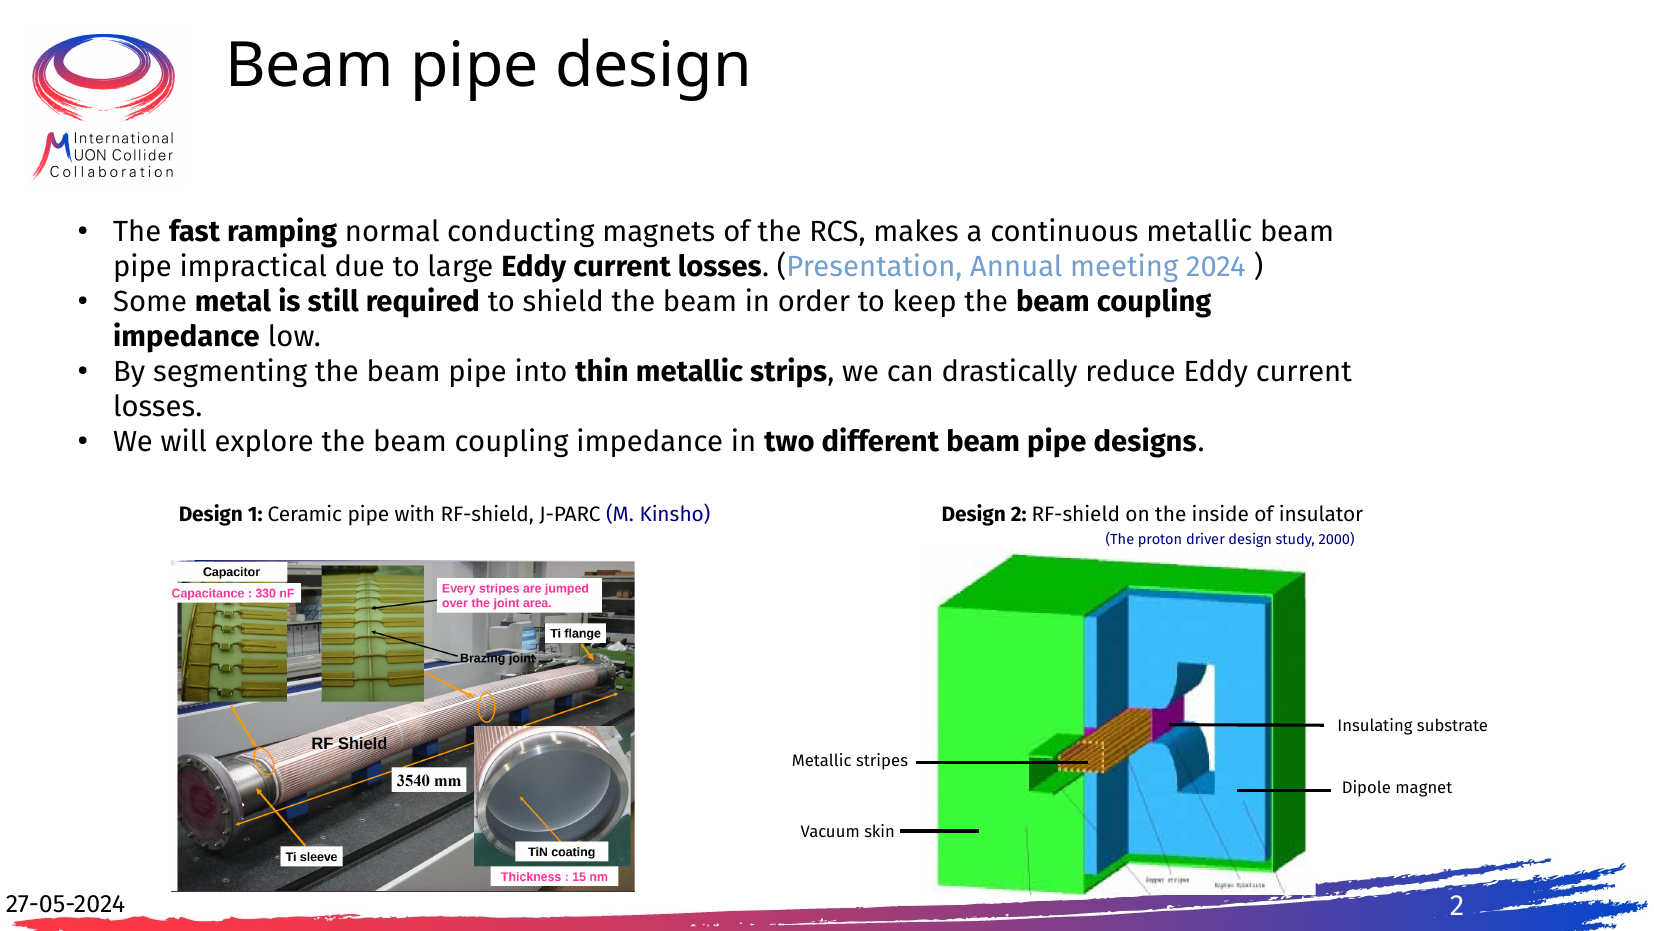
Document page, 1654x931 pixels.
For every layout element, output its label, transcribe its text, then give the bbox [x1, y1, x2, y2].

picture [21, 21, 188, 189]
text_box (The proton driver design study, 2000) [1090, 523, 1496, 565]
text_box Vacuum skin [785, 814, 958, 850]
picture [1270, 727, 1316, 789]
text_box The fast ramping normal conducting magnets of the RCS, makes a continuous metallic beam pipe impractical due to large Eddy current losses. (Presentation, Annual meeting 2024 ) Some metal is still required to shield the beam in order to keep the beam coupling impedance low. By segmenting the beam pipe into thin metallic strips, we can drastically reduce Eddy current losses. We will explore the beam coupling impedance in two different beam pipe designs. [62, 206, 1381, 502]
list Design 2: RF-shield on the inside of insulator [870, 502, 1377, 532]
text_box Dipole magnet [1327, 770, 1481, 806]
text_box Metallic stripes [777, 743, 970, 800]
list Design 1: Ceramic pipe with RF-shield, J-PARC (M. Kinsho) [107, 502, 721, 548]
text_box Insulating substrate [1322, 708, 1507, 763]
title Beam pipe design [225, 19, 1571, 181]
picture [0, 545, 1654, 931]
